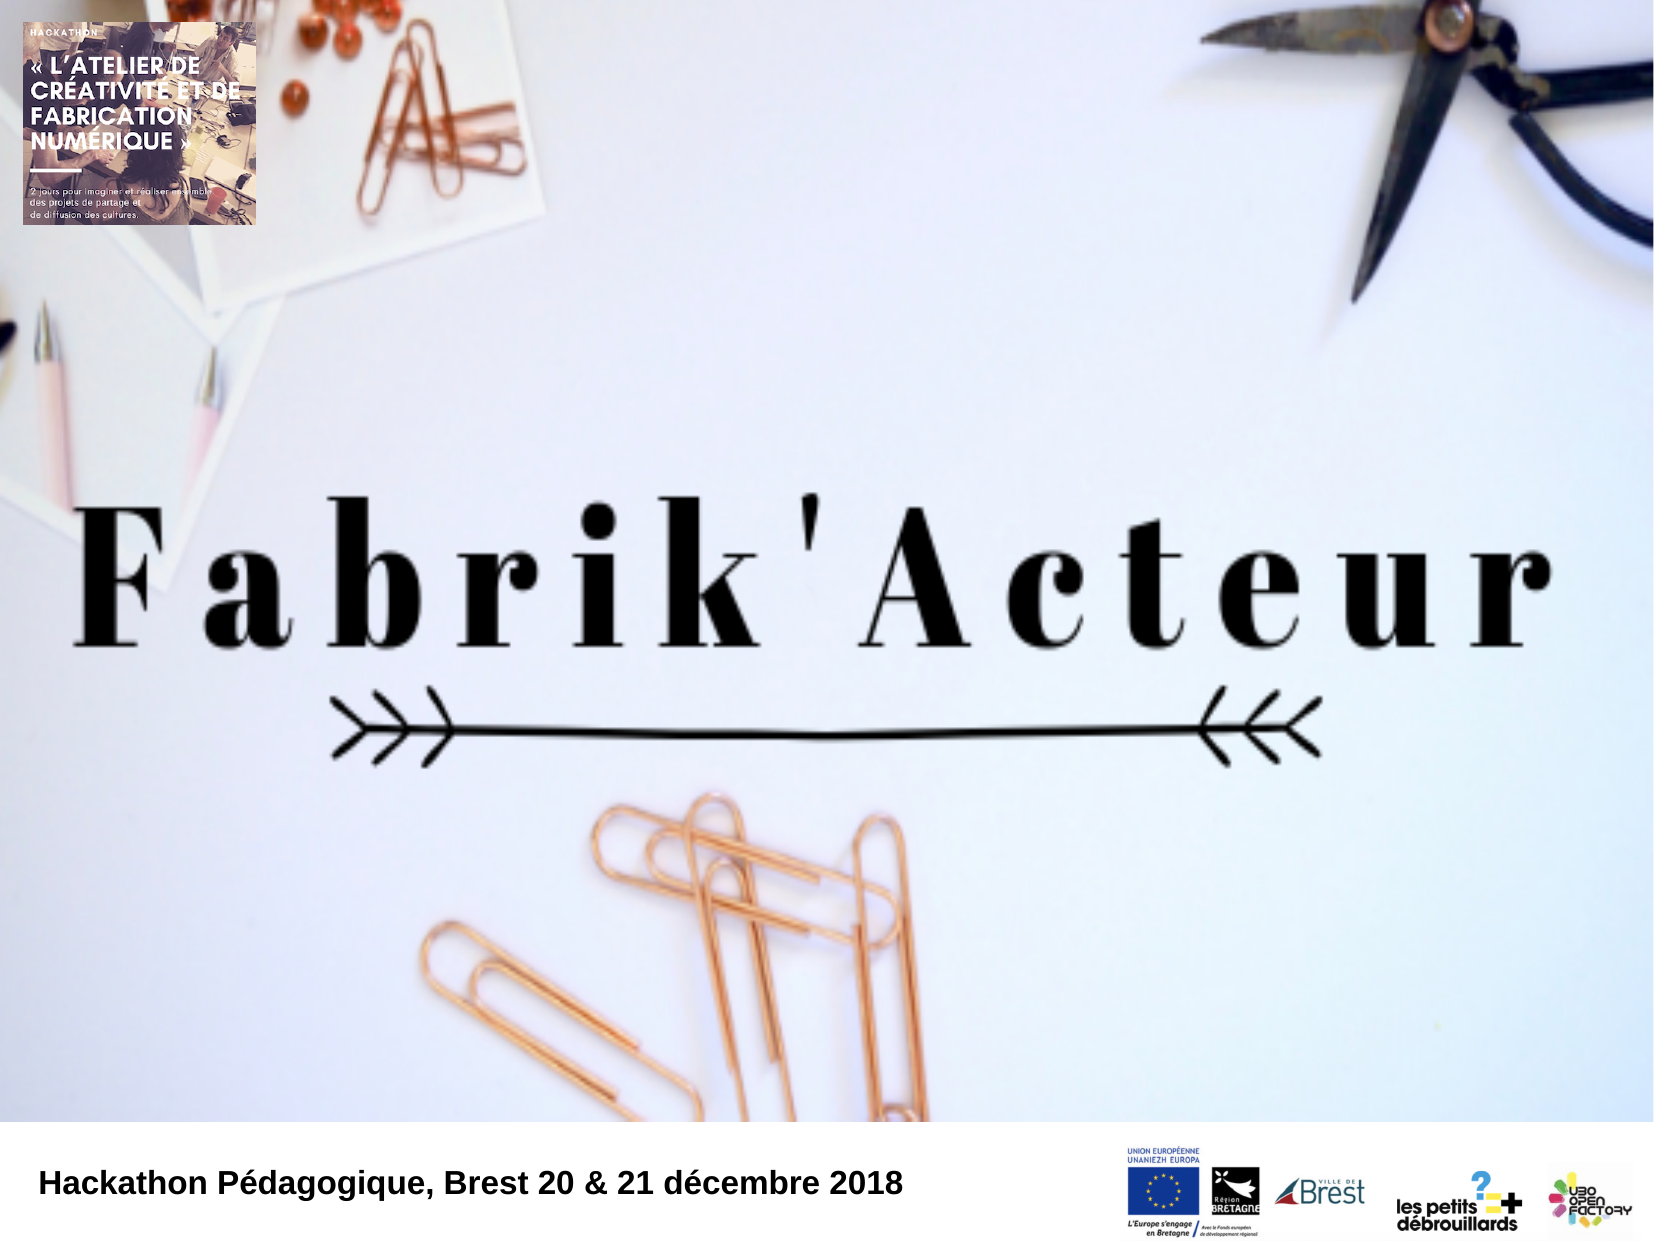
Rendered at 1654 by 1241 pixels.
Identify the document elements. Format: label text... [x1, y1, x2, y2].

picture [1120, 1137, 1642, 1241]
picture [0, 0, 1654, 1123]
text_box Hackathon Pédagogique, Brest 20 & 21 décembre 2018 [23, 1157, 945, 1211]
